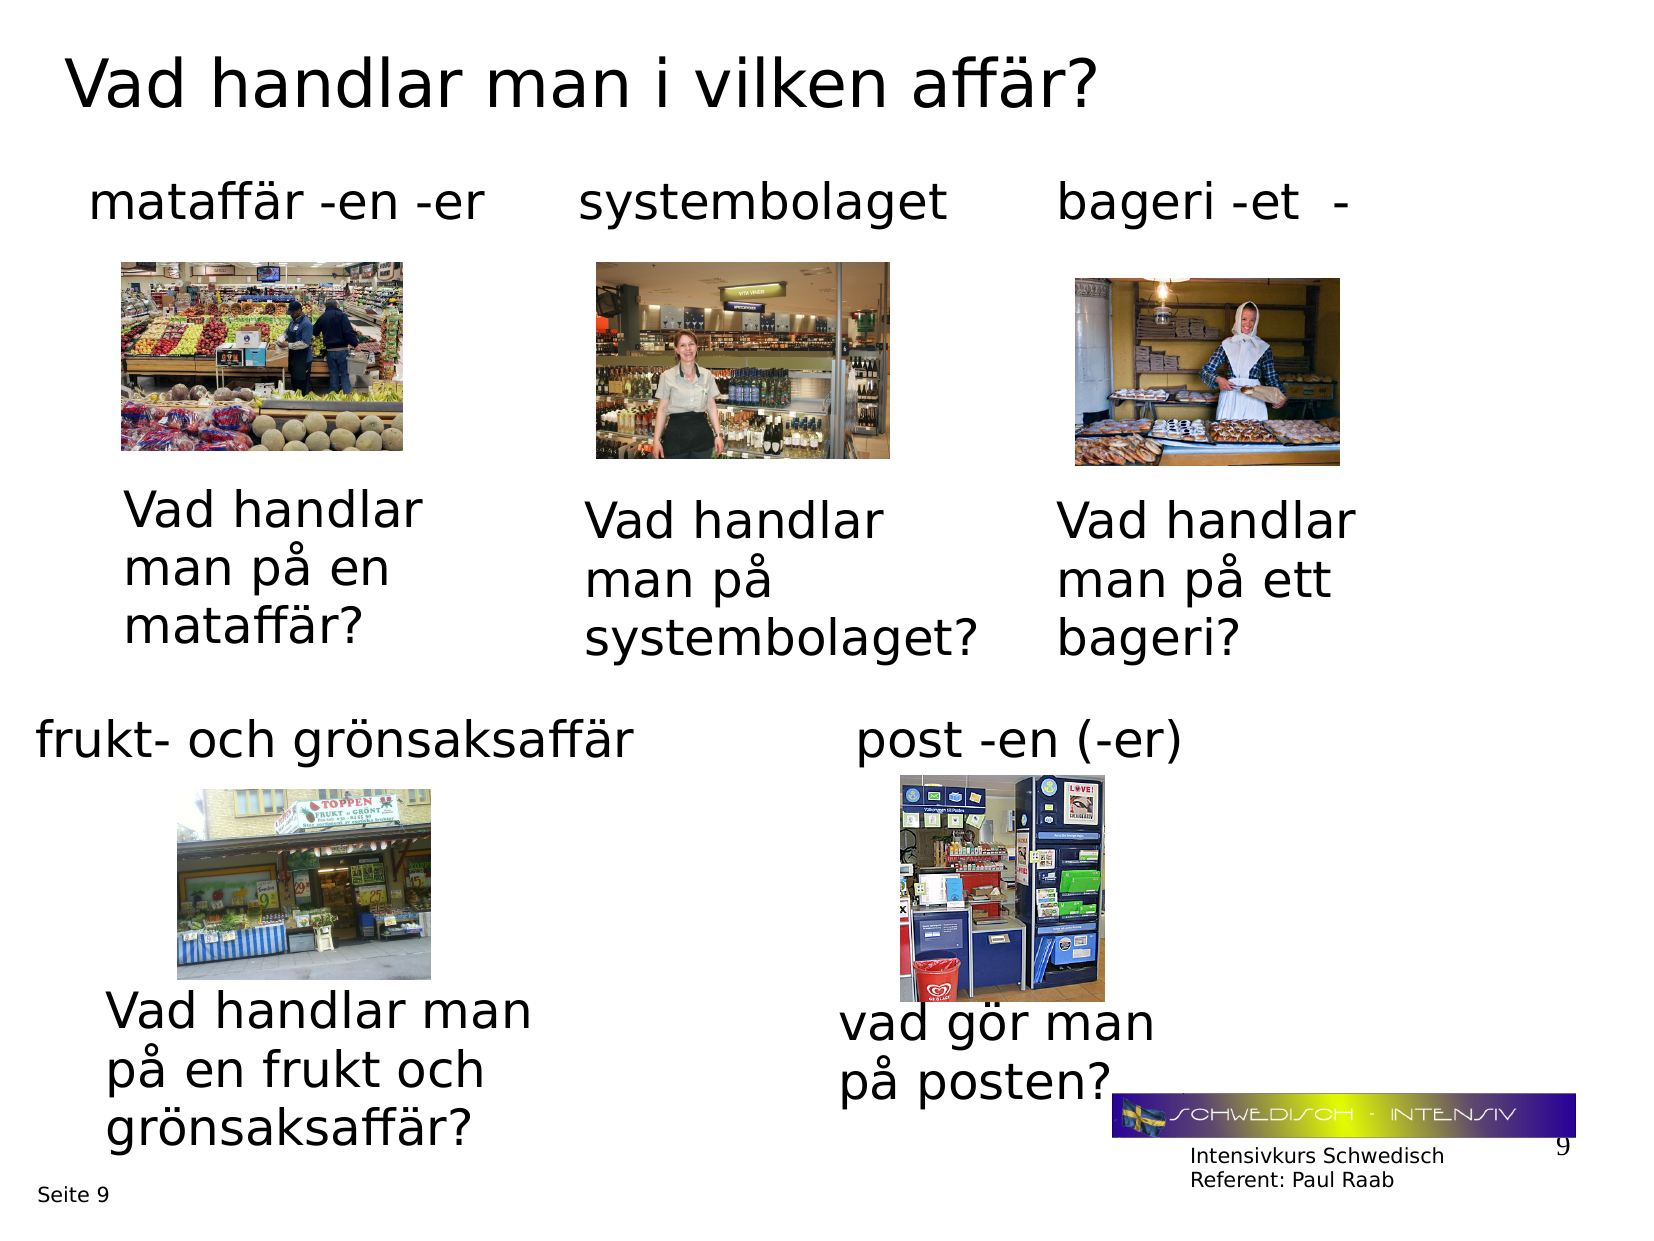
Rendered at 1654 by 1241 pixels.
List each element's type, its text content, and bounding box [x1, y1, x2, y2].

text_box vad gör man på posten? [823, 987, 1220, 1119]
text_box systembolaget [563, 166, 1020, 240]
text_box mataffär -en -er [73, 166, 530, 240]
picture [1112, 1093, 1576, 1138]
picture [121, 262, 403, 451]
picture [596, 262, 890, 459]
text_box Vad handlar man på en mataffär? [108, 473, 478, 663]
text_box Vad handlar man i vilken affär? [49, 38, 1238, 132]
text_box Vad handlar man på systembolaget? [569, 485, 1011, 675]
text_box bageri -et - [1041, 166, 1390, 240]
text_box frukt- och grönsaksaffär [20, 703, 691, 777]
picture [1075, 278, 1340, 466]
text_box Vad handlar man på en frukt och grönsaksaffär? [91, 975, 583, 1165]
text_box post -en (-er) [841, 703, 1238, 777]
picture [177, 789, 431, 975]
text_box Vad handlar man på ett bageri? [1041, 485, 1483, 675]
picture [900, 777, 1105, 987]
